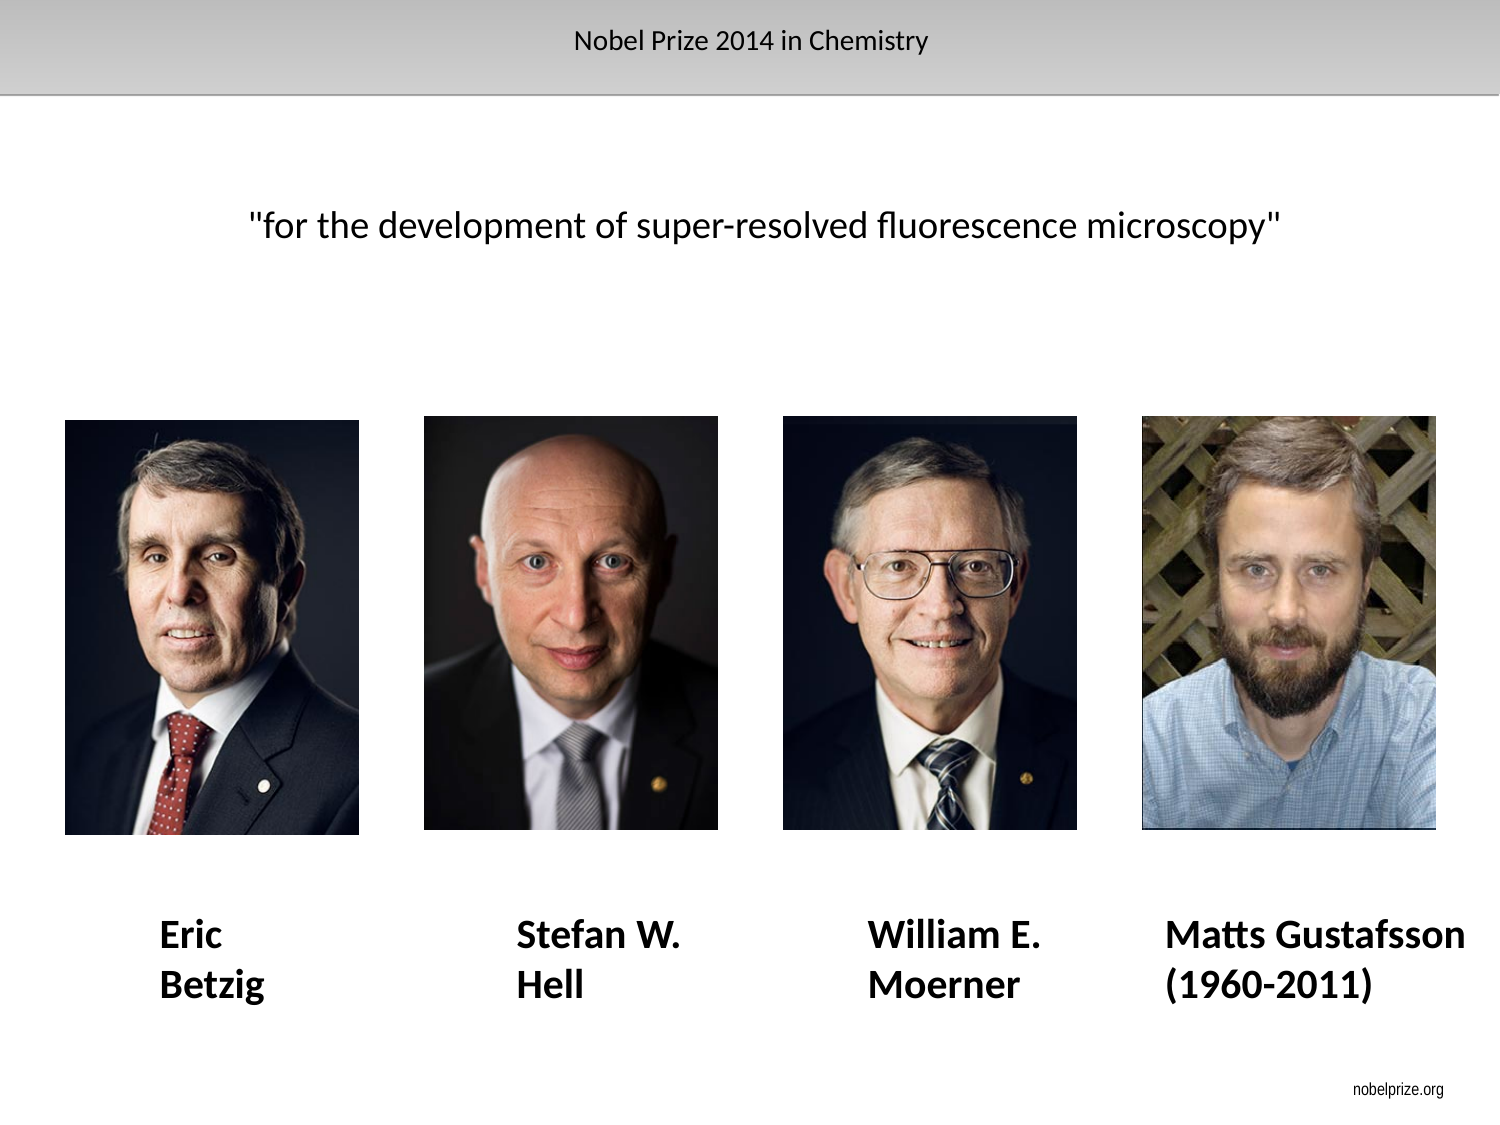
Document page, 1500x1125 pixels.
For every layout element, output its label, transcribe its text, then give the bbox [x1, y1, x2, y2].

text_box Matts Gustafsson (1960-2011) [1149, 899, 1500, 1016]
picture [783, 416, 1077, 830]
text_box nobelprize.org [1350, 1074, 1460, 1103]
picture [65, 420, 359, 835]
title Nobel Prize 2014 in Chemistry [116, 0, 1387, 90]
text_box Eric Betzig [144, 899, 313, 1016]
picture [1142, 416, 1436, 830]
picture [424, 416, 718, 830]
text_box Stefan W. Hell [501, 899, 711, 1016]
text_box "for the development of super-resolved fluorescence microscopy" [232, 137, 1500, 291]
text_box William E. Moerner [852, 899, 1127, 1016]
